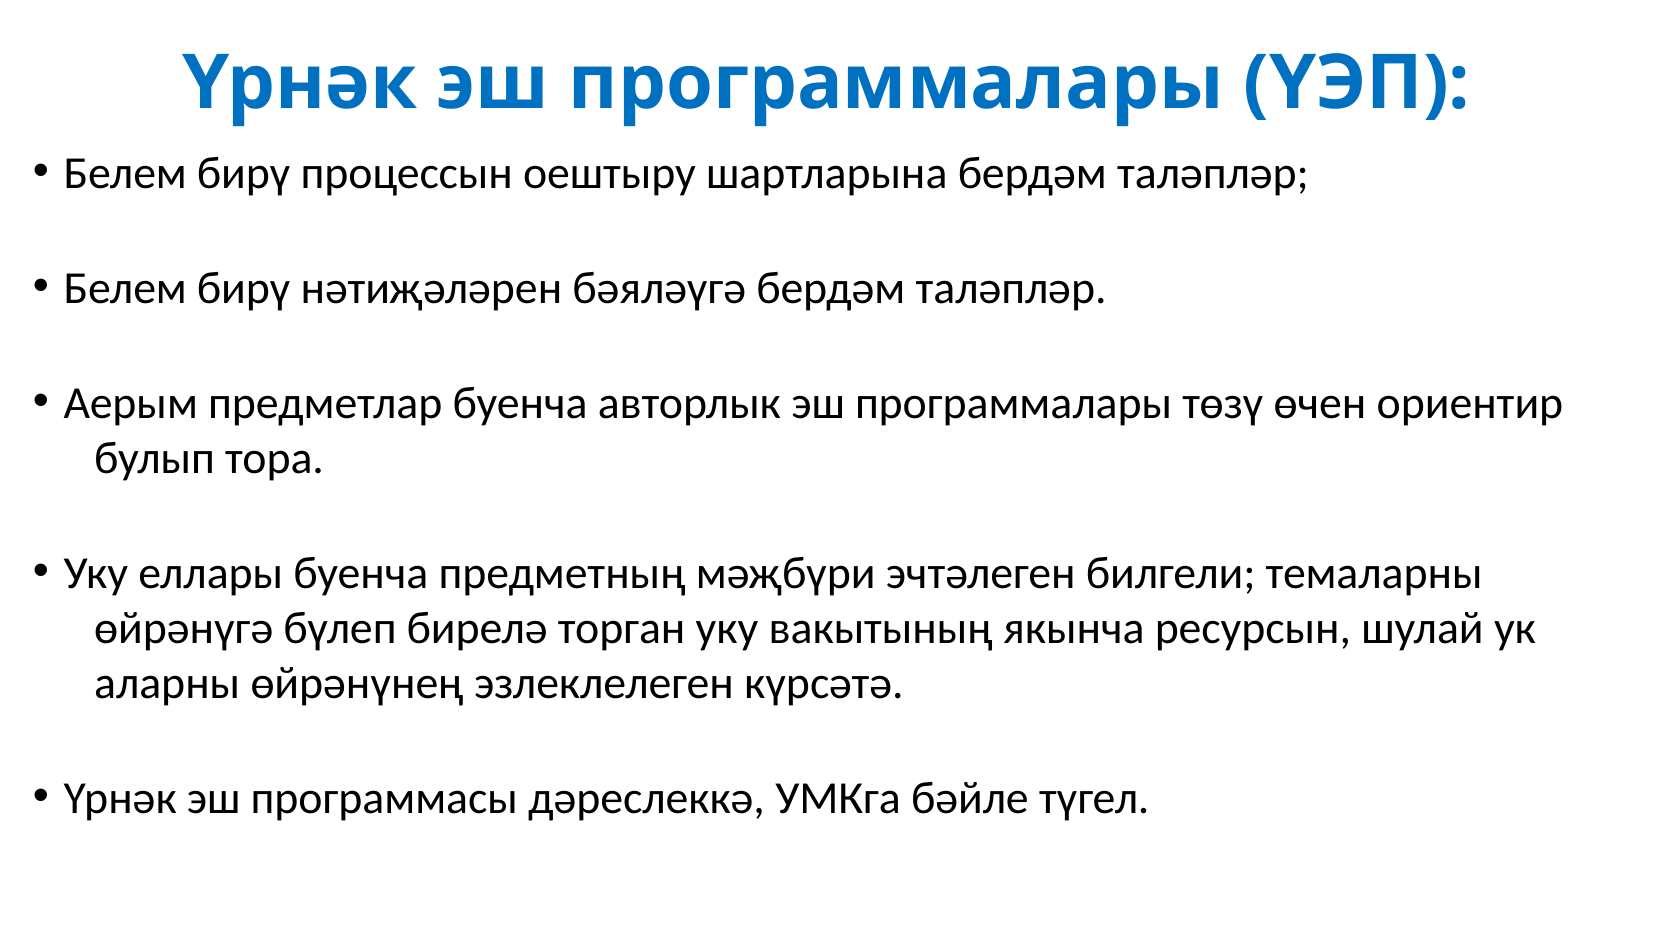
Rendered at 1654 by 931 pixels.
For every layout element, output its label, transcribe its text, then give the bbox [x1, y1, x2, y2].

text_box Үрнәк эш программалары (ҮЭП): [114, 32, 1540, 136]
text_box Белем бирү процессын оештыру шартларына бердәм таләпләр; Белем бирү нәтиҗәләрен бәяләүгә бердәм таләпләр. Аерым предметлар буенча авторлык эш программалары төзү өчен ориентир булып тора. Уку еллары буенча предметның мәҗбүри эчтәлеген билгели; темаларны өйрәнүгә бүлеп бирелә торган уку вакытының якынча ресурсын, шулай ук аларны өйрәнүнең эзлеклелеген күрсәтә. Үрнәк эш программасы дәреслеккә, УМКга бәйле түгел. [20, 136, 1611, 917]
